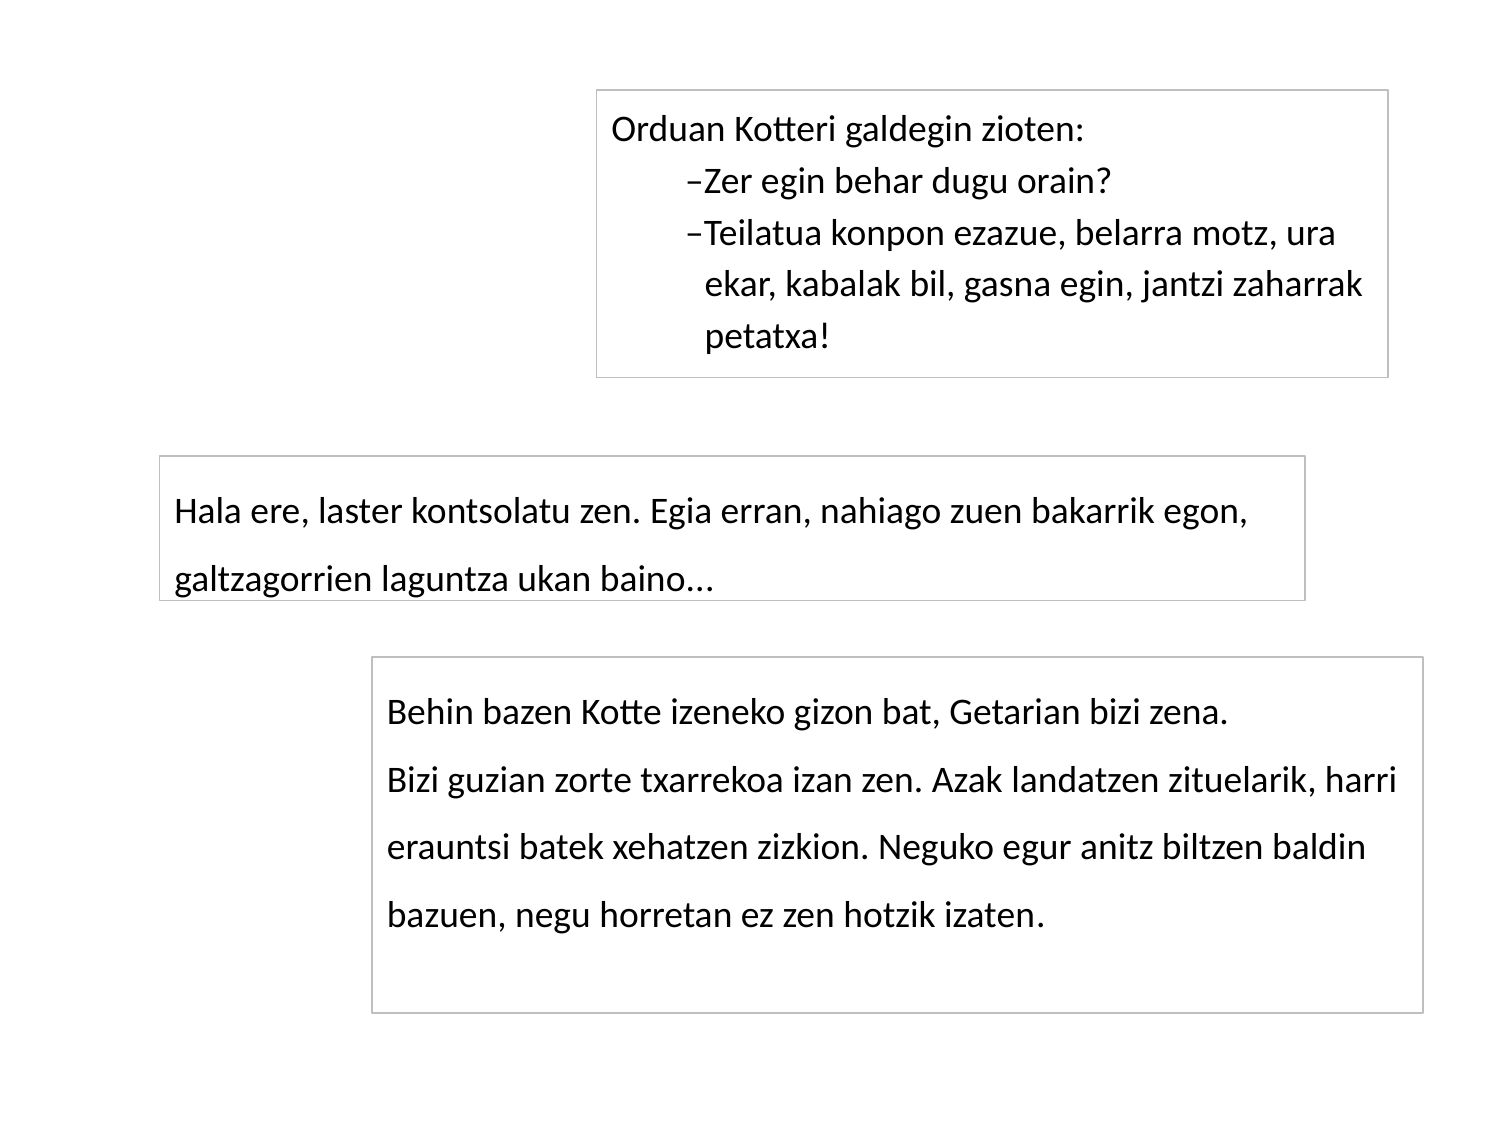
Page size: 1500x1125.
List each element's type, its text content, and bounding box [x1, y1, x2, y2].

text_box Orduan Kotteri galdegin zioten: –Zer egin behar dugu orain? –Teilatua konpon ezazue, belarra motz, ura ekar, kabalak bil, gasna egin, jantzi zaharrak petatxa! [596, 90, 1388, 378]
text_box Behin bazen Kotte izeneko gizon bat, Getarian bizi zena. Bizi guzian zorte txarrekoa izan zen. Azak landatzen zituelarik, harri erauntsi batek xehatzen zizkion. Neguko egur anitz biltzen baldin bazuen, negu horretan ez zen hotzik izaten. [371, 656, 1424, 1013]
text_box Hala ere, laster kontsolatu zen. Egia erran, nahiago zuen bakarrik egon, galtzagorrien laguntza ukan baino... [159, 456, 1306, 601]
